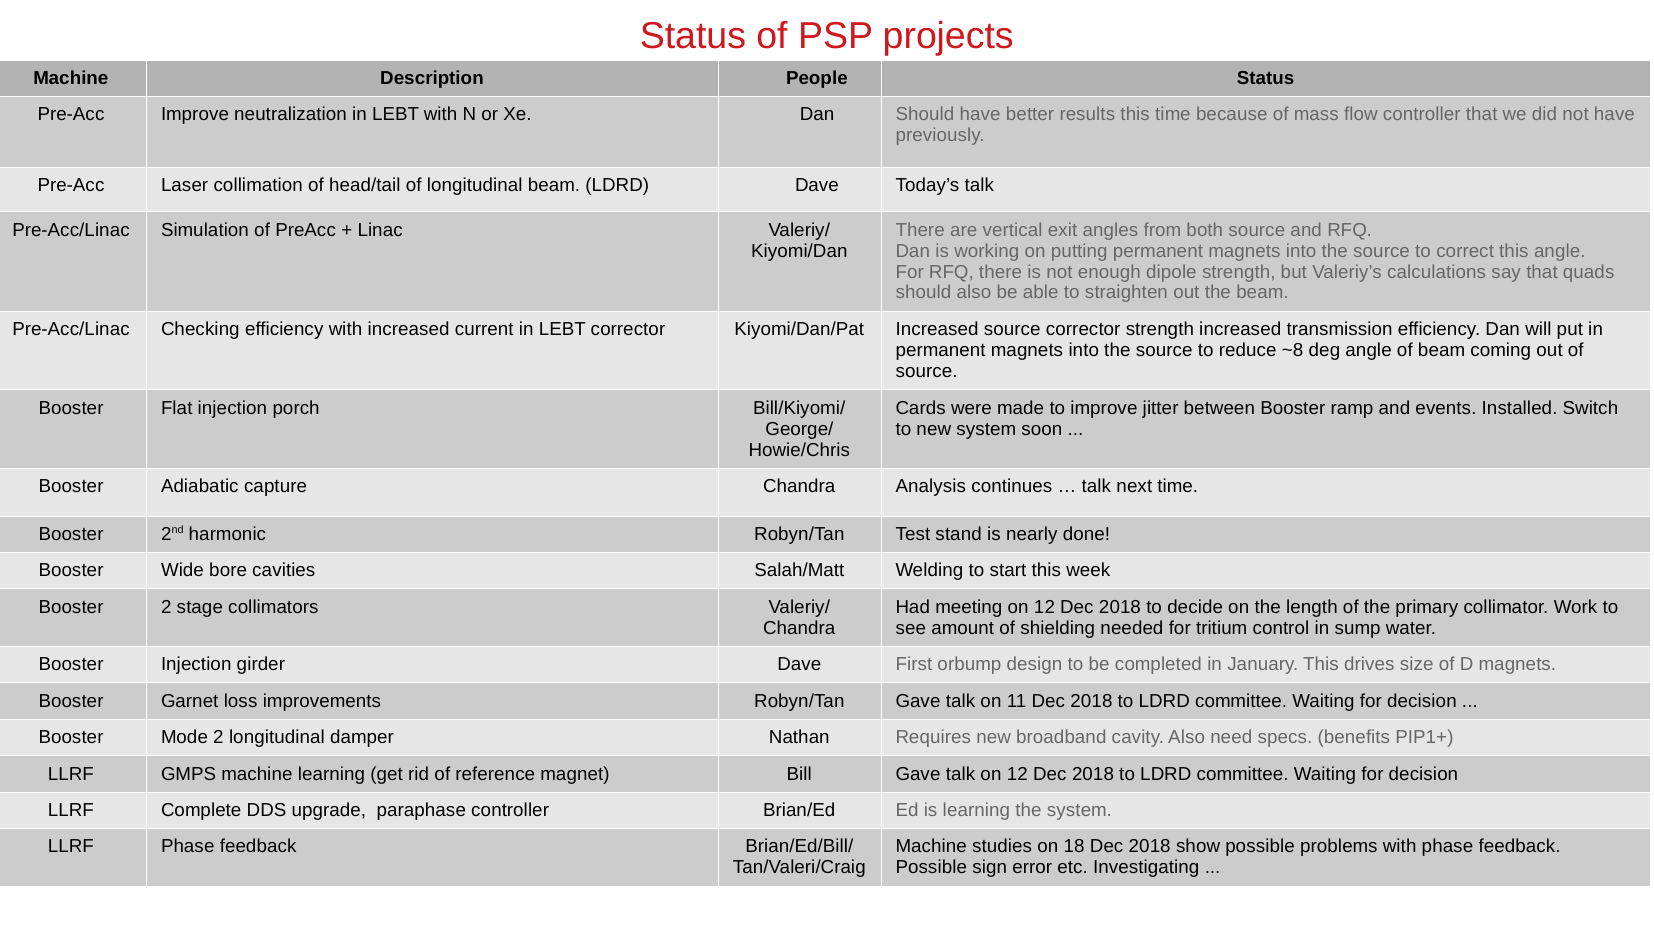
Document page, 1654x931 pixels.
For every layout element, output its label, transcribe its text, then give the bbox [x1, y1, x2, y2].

table_cell Test stand is nearly done! [882, 517, 1650, 552]
table_cell There are vertical exit angles from both source and RFQ. Dan is working on putting permanent magnets into the source to correct this angle. For RFQ, there is not enough dipole strength, but Valeriy’s calculations say that quads should also be able to straighten out the beam. [882, 212, 1650, 311]
table_cell Complete DDS upgrade, paraphase controller [147, 793, 718, 828]
table_cell Brian/Ed/Bill/Tan/Valeri/Craig [719, 829, 881, 886]
table_cell Adiabatic capture [147, 469, 718, 516]
table_cell Robyn/Tan [719, 517, 881, 552]
table_cell Dan [719, 97, 881, 167]
table_cell Welding to start this week [882, 553, 1650, 588]
table_cell LLRF [0, 829, 146, 886]
table_cell Pre-Acc/Linac [0, 312, 146, 389]
table_cell Dave [719, 647, 881, 682]
table_cell Improve neutralization in LEBT with N or Xe. [147, 97, 718, 167]
table_cell Mode 2 longitudinal damper [147, 720, 718, 755]
table_cell Booster [0, 517, 146, 552]
table_cell Booster [0, 589, 146, 646]
table_cell Kiyomi/Dan/Pat [719, 312, 881, 389]
table_cell 2nd harmonic [147, 517, 718, 552]
table_cell Booster [0, 683, 146, 719]
table_cell Laser collimation of head/tail of longitudinal beam. (LDRD) [147, 168, 718, 211]
table_header People [719, 64, 881, 96]
table_cell Cards were made to improve jitter between Booster ramp and events. Installed. Switch to new system soon ... [882, 390, 1650, 468]
table_cell Wide bore cavities [147, 553, 718, 588]
table_cell Gave talk on 11 Dec 2018 to LDRD committee. Waiting for decision ... [882, 683, 1650, 719]
table_cell Brian/Ed [719, 793, 881, 828]
table_header Description [147, 61, 718, 96]
table_cell LLRF [0, 756, 146, 792]
table_cell Today’s talk [882, 168, 1650, 211]
table_cell Injection girder [147, 647, 718, 682]
table_cell Dave [719, 168, 881, 211]
table_cell Chandra [719, 469, 881, 516]
table_cell Salah/Matt [719, 553, 881, 588]
table_cell Booster [0, 720, 146, 755]
table_cell Analysis continues … talk next time. [882, 469, 1650, 516]
table_cell Valeriy/Chandra [719, 589, 881, 646]
table_cell 2 stage collimators [147, 589, 718, 646]
table_cell Gave talk on 12 Dec 2018 to LDRD committee. Waiting for decision [882, 756, 1650, 792]
table_cell Should have better results this time because of mass flow controller that we did not have previously. [882, 97, 1650, 167]
table_cell Valeriy/Kiyomi/Dan [719, 212, 881, 311]
table_header Machine [0, 61, 146, 96]
table_cell First orbump design to be completed in January. This drives size of D magnets. [882, 647, 1650, 682]
table_cell Booster [0, 469, 146, 516]
table_cell Robyn/Tan [719, 683, 881, 719]
table_cell Increased source corrector strength increased transmission efficiency. Dan will put in permanent magnets into the source to reduce ~8 deg angle of beam coming out of source. [882, 312, 1650, 389]
table_cell Requires new broadband cavity. Also need specs. (benefits PIP1+) [882, 720, 1650, 755]
table_cell Booster [0, 553, 146, 588]
table_cell Booster [0, 647, 146, 682]
table_cell Phase feedback [147, 829, 718, 886]
table_cell Had meeting on 12 Dec 2018 to decide on the length of the primary collimator. Work to see amount of shielding needed for tritium control in sump water. [882, 589, 1650, 646]
table_cell Pre-Acc [0, 97, 146, 167]
table_cell Bill [719, 756, 881, 792]
table_cell GMPS machine learning (get rid of reference magnet) [147, 756, 718, 792]
table_cell Bill/Kiyomi/George/Howie/Chris [719, 390, 881, 468]
table_cell Nathan [719, 720, 881, 755]
table_cell Ed is learning the system. [882, 793, 1650, 828]
table_cell Machine studies on 18 Dec 2018 show possible problems with phase feedback. Possible sign error etc. Investigating ... [882, 829, 1650, 886]
table_cell Pre-Acc [0, 168, 146, 211]
table_cell Checking efficiency with increased current in LEBT corrector [147, 312, 718, 389]
table_cell Flat injection porch [147, 390, 718, 468]
table_cell LLRF [0, 793, 146, 828]
table_cell Booster [0, 390, 146, 468]
table_header Status [882, 61, 1650, 96]
table_cell Pre-Acc/Linac [0, 212, 146, 311]
table_cell Simulation of PreAcc + Linac [147, 212, 718, 311]
table_cell Garnet loss improvements [147, 683, 718, 719]
text_box Status of PSP projects [615, 6, 1039, 64]
